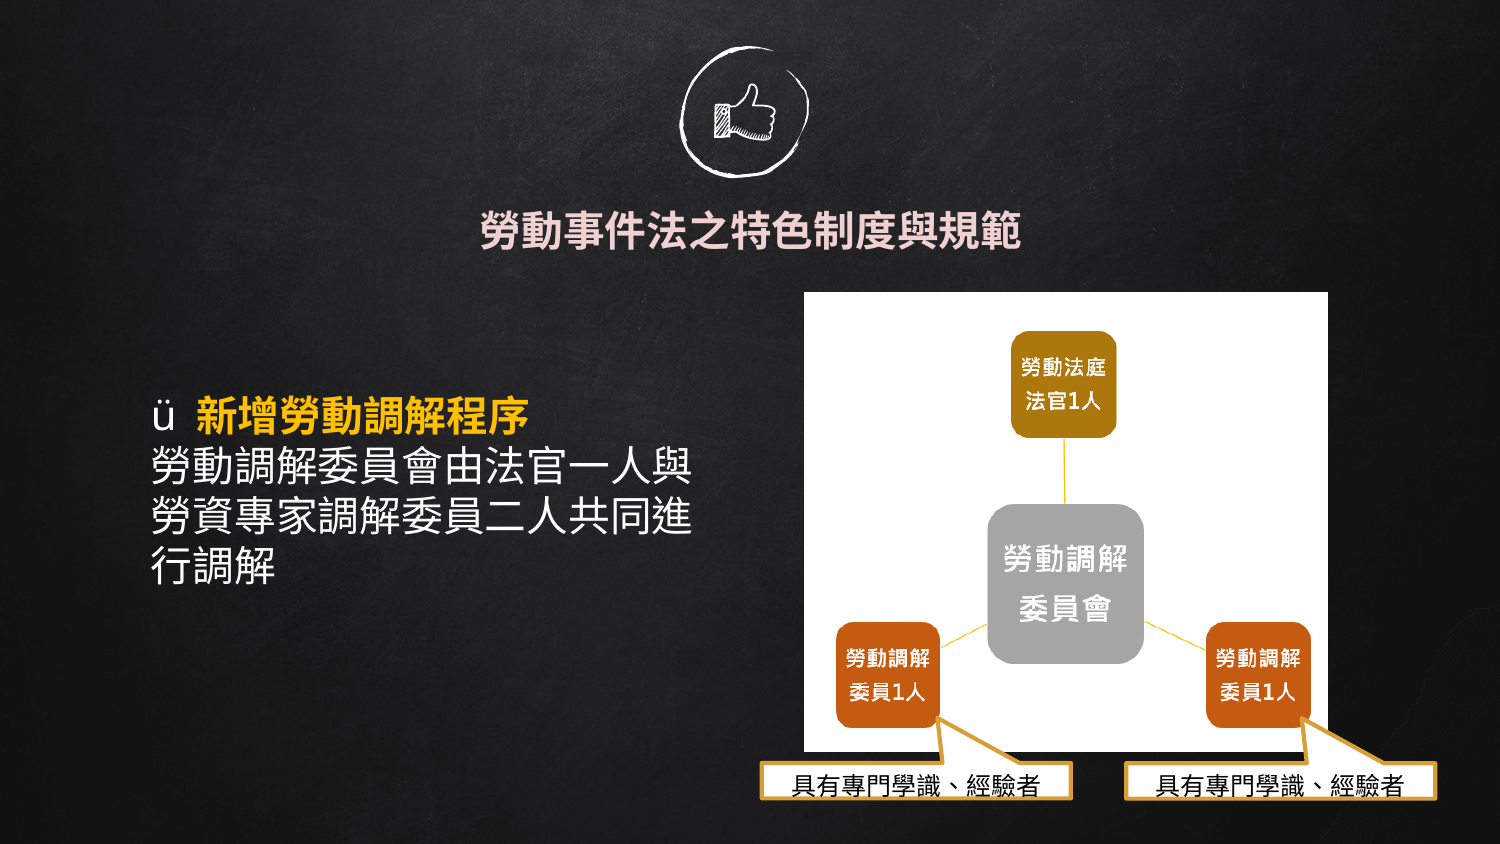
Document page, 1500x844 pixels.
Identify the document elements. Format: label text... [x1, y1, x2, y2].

text_box [679, 46, 809, 179]
picture [804, 304, 1328, 752]
list 新增勞動調解程序 勞動調解委員會由法官一人與勞資專家調解委員二人共同進行調解 [135, 374, 727, 753]
text_box 具有專門學識、經驗者 [1126, 718, 1436, 799]
text_box 具有專門學識、經驗者 [761, 717, 1071, 799]
text_box 勞動事件法之特色制度與規範 [0, 189, 1500, 304]
text_box [713, 83, 776, 141]
